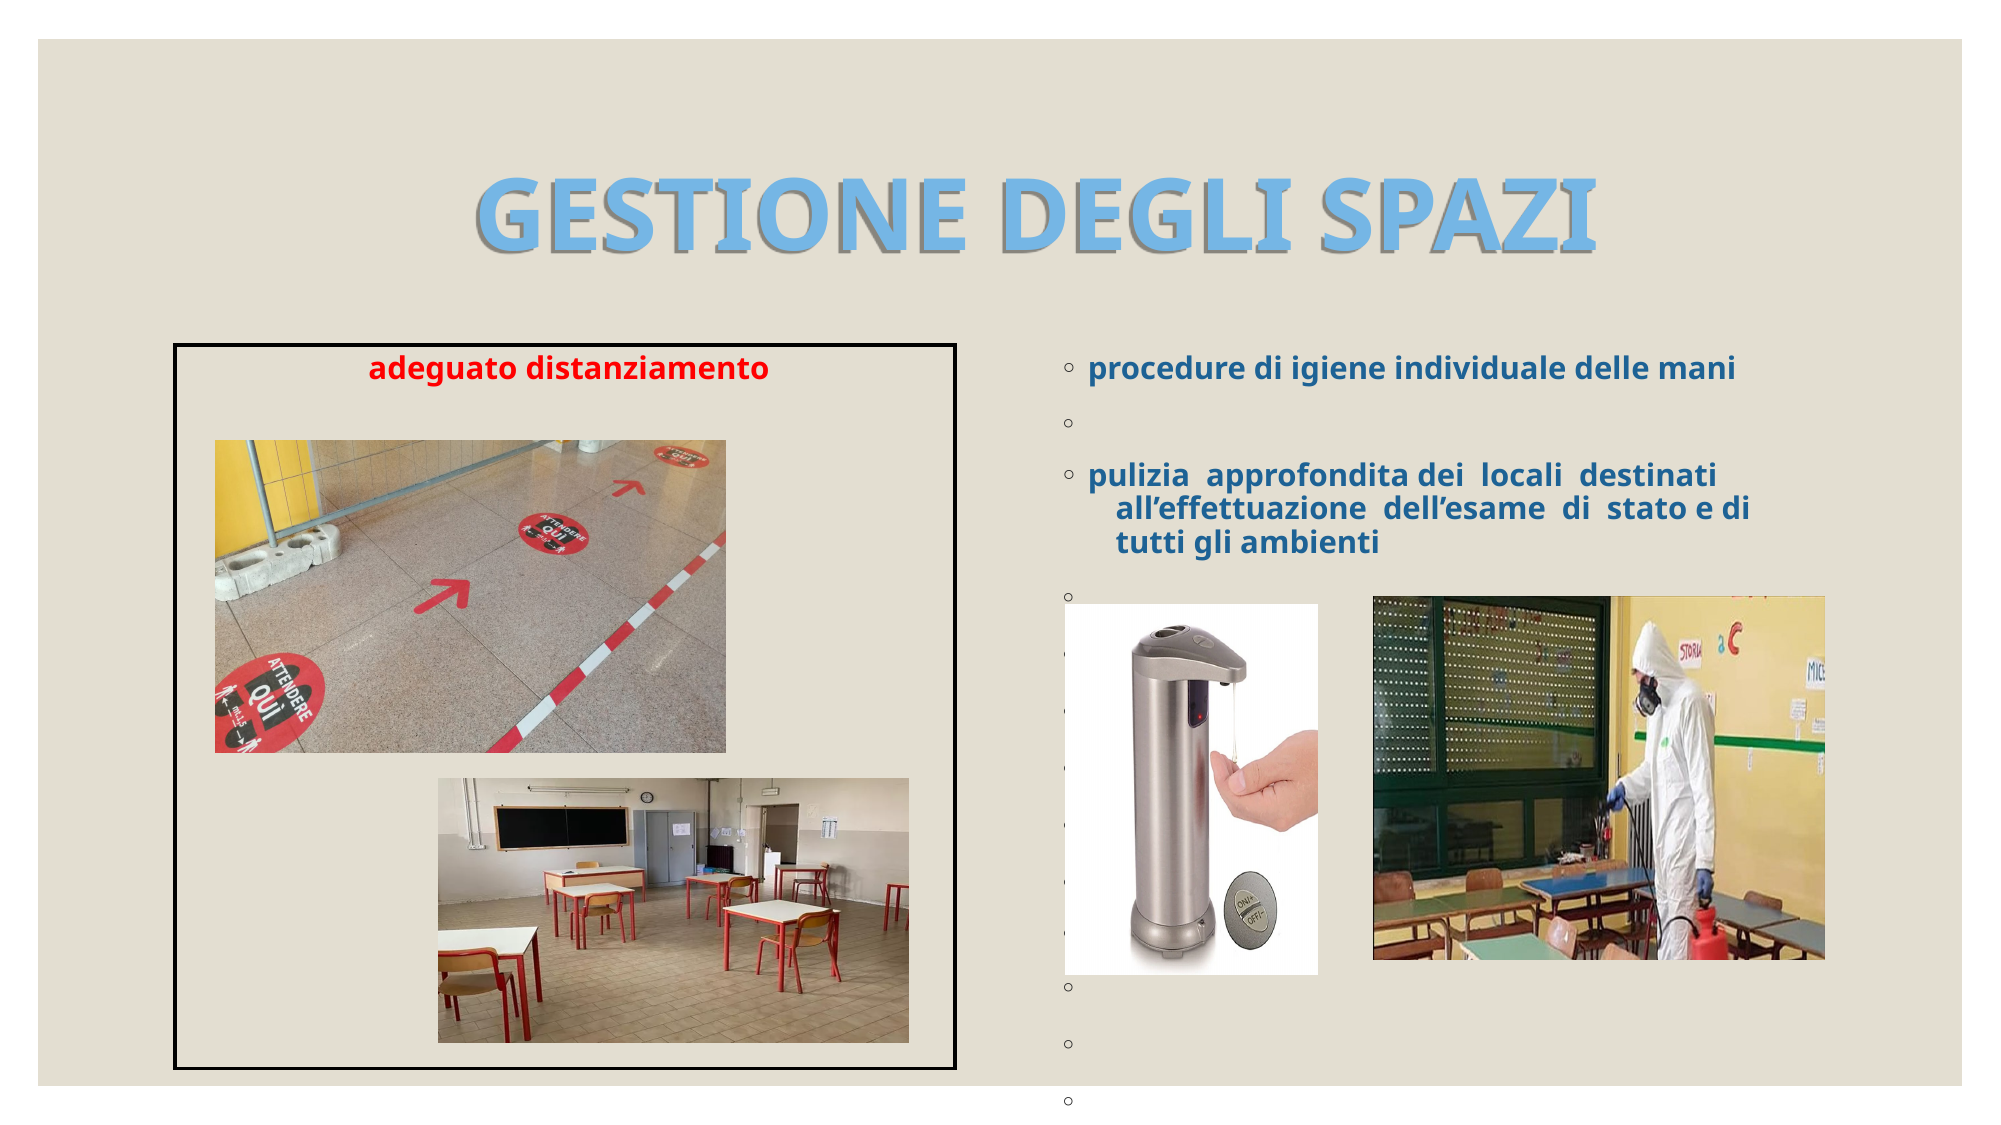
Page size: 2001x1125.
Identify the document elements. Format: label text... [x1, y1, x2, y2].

list adeguato distanziamento [174, 345, 955, 1069]
picture [438, 778, 909, 1043]
picture [1065, 604, 1318, 975]
title GESTIONE DEGLI SPAZI [174, 105, 1825, 331]
picture [1373, 596, 1825, 961]
picture [215, 440, 726, 753]
list procedure di igiene individuale delle mani pulizia approfondita dei locali destinati all’effettuazione dell’esame di stato e di tutti gli ambienti [1044, 345, 1825, 961]
